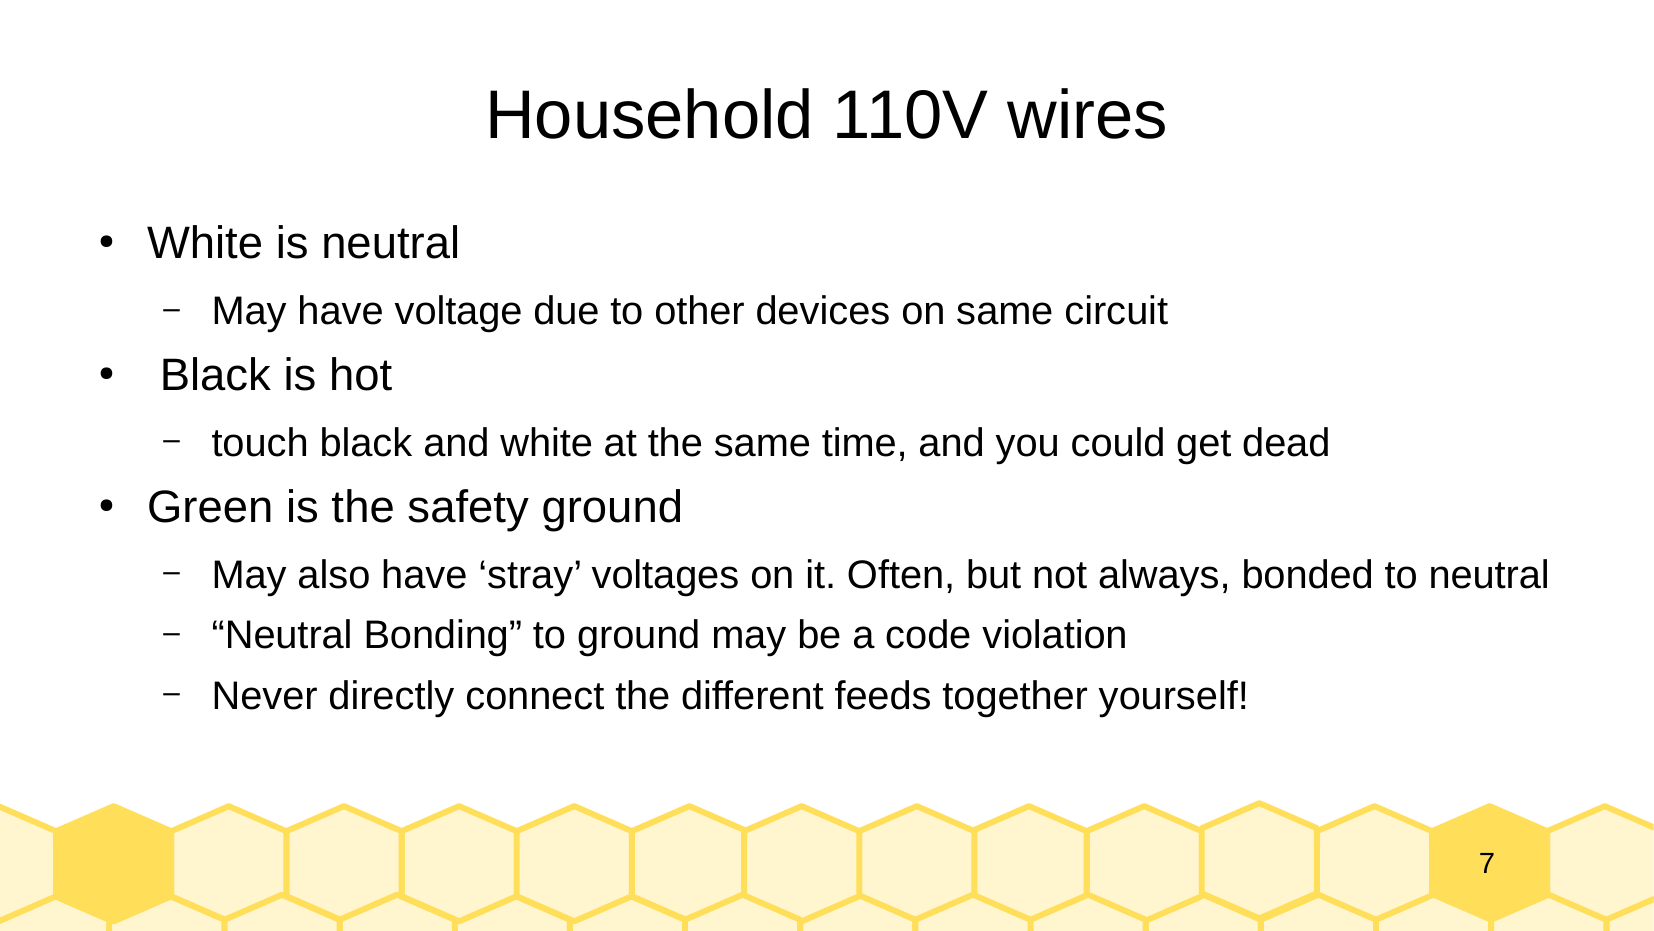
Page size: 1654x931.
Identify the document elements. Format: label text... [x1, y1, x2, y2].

list White is neutral May have voltage due to other devices on same circuit Black is hot touch black and white at the same time, and you could get dead Green is the safety ground May also have ‘stray’ voltages on it. Often, but not always, bonded to neutral “Neutral Bonding” to ground may be a code violation Never directly connect the different feeds together yourself! [82, 217, 1571, 758]
title Household 110V wires [82, 37, 1571, 193]
